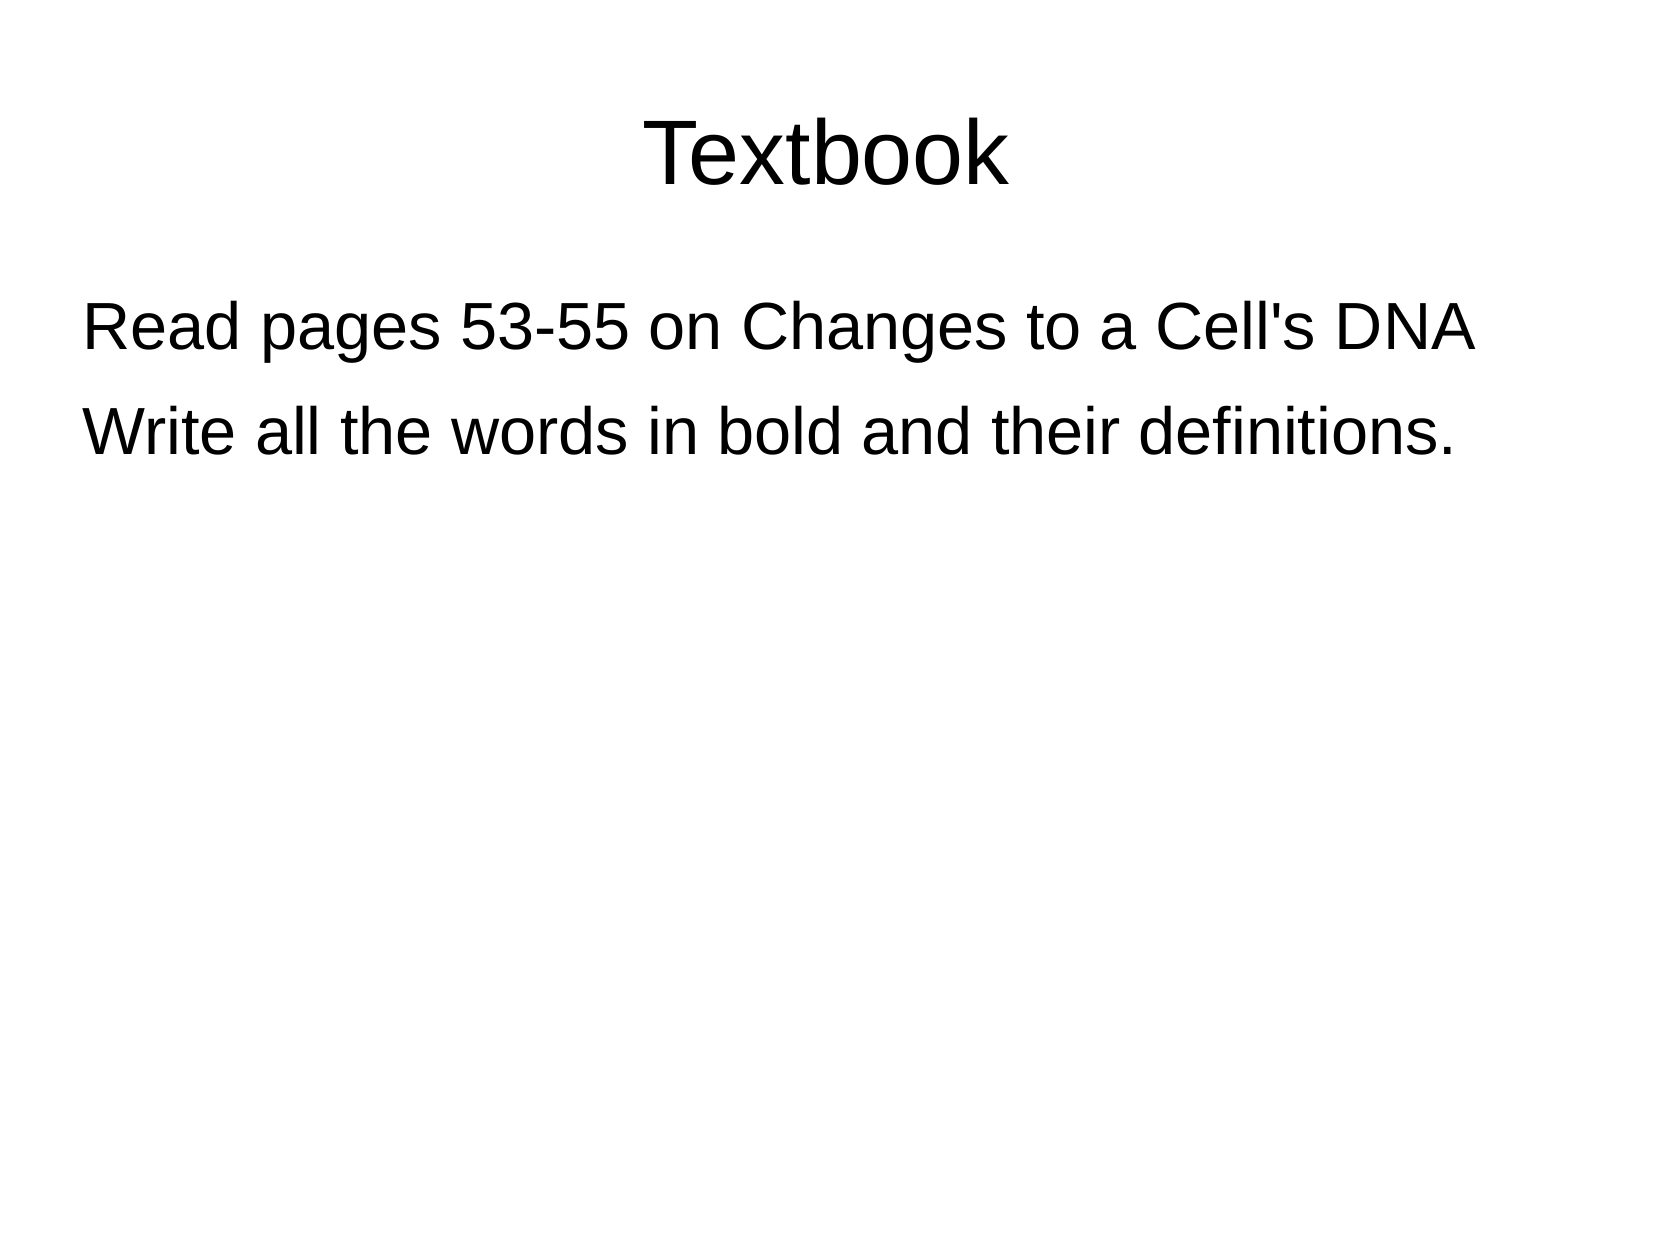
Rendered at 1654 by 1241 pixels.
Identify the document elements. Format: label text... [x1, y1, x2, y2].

title Textbook [82, 49, 1571, 257]
list Read pages 53-55 on Changes to a Cell's DNA Write all the words in bold and their definitions. [82, 289, 1571, 1094]
